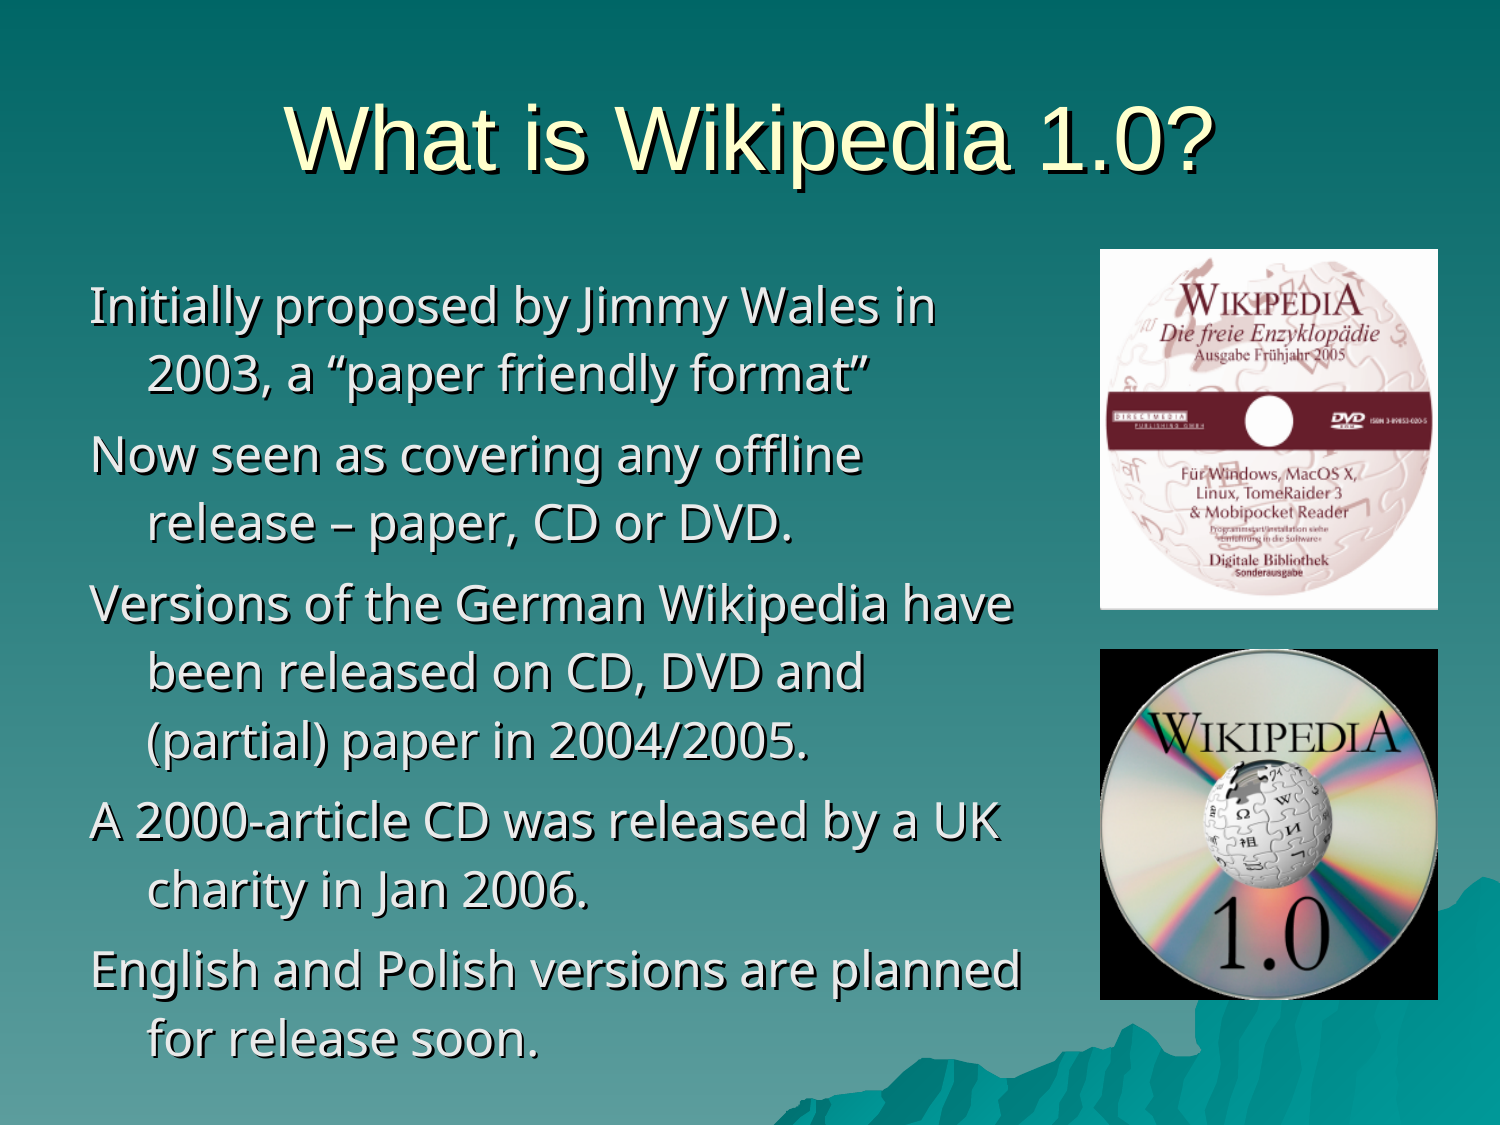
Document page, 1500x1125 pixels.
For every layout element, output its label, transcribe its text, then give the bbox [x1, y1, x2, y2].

picture [1100, 649, 1438, 1000]
title What is Wikipedia 1.0? [75, 45, 1426, 233]
picture [1100, 249, 1438, 610]
list Initially proposed by Jimmy Wales in 2003, a “paper friendly format” Now seen as covering any offline release – paper, CD or DVD. Versions of the German Wikipedia have been released on CD, DVD and (partial) paper in 2004/2005. A 2000-article CD was released by a UK charity in Jan 2006. English and Polish versions are planned for release soon. [75, 262, 1051, 1006]
